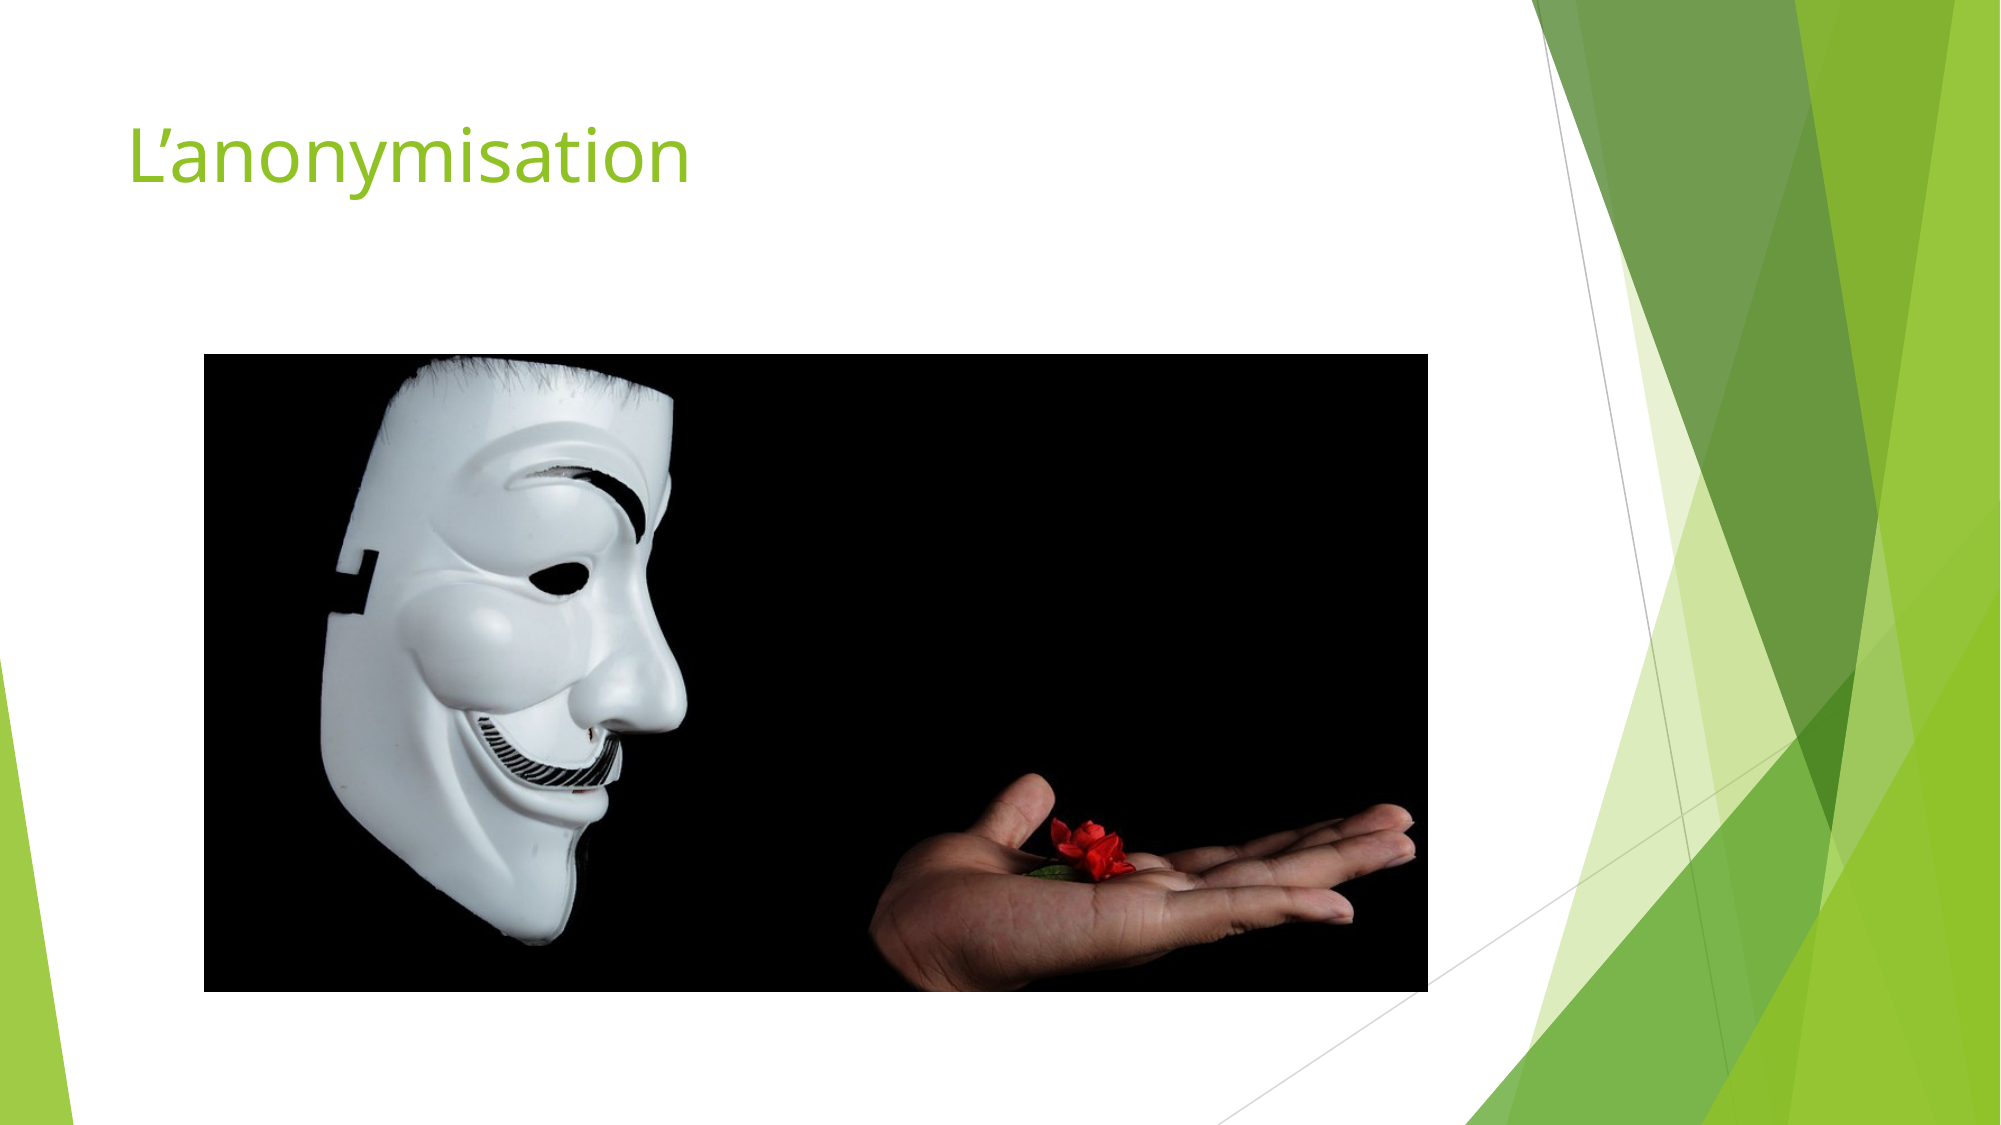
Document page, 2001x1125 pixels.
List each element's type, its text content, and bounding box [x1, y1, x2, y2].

title L’anonymisation [111, 99, 1522, 317]
picture [204, 354, 1428, 992]
